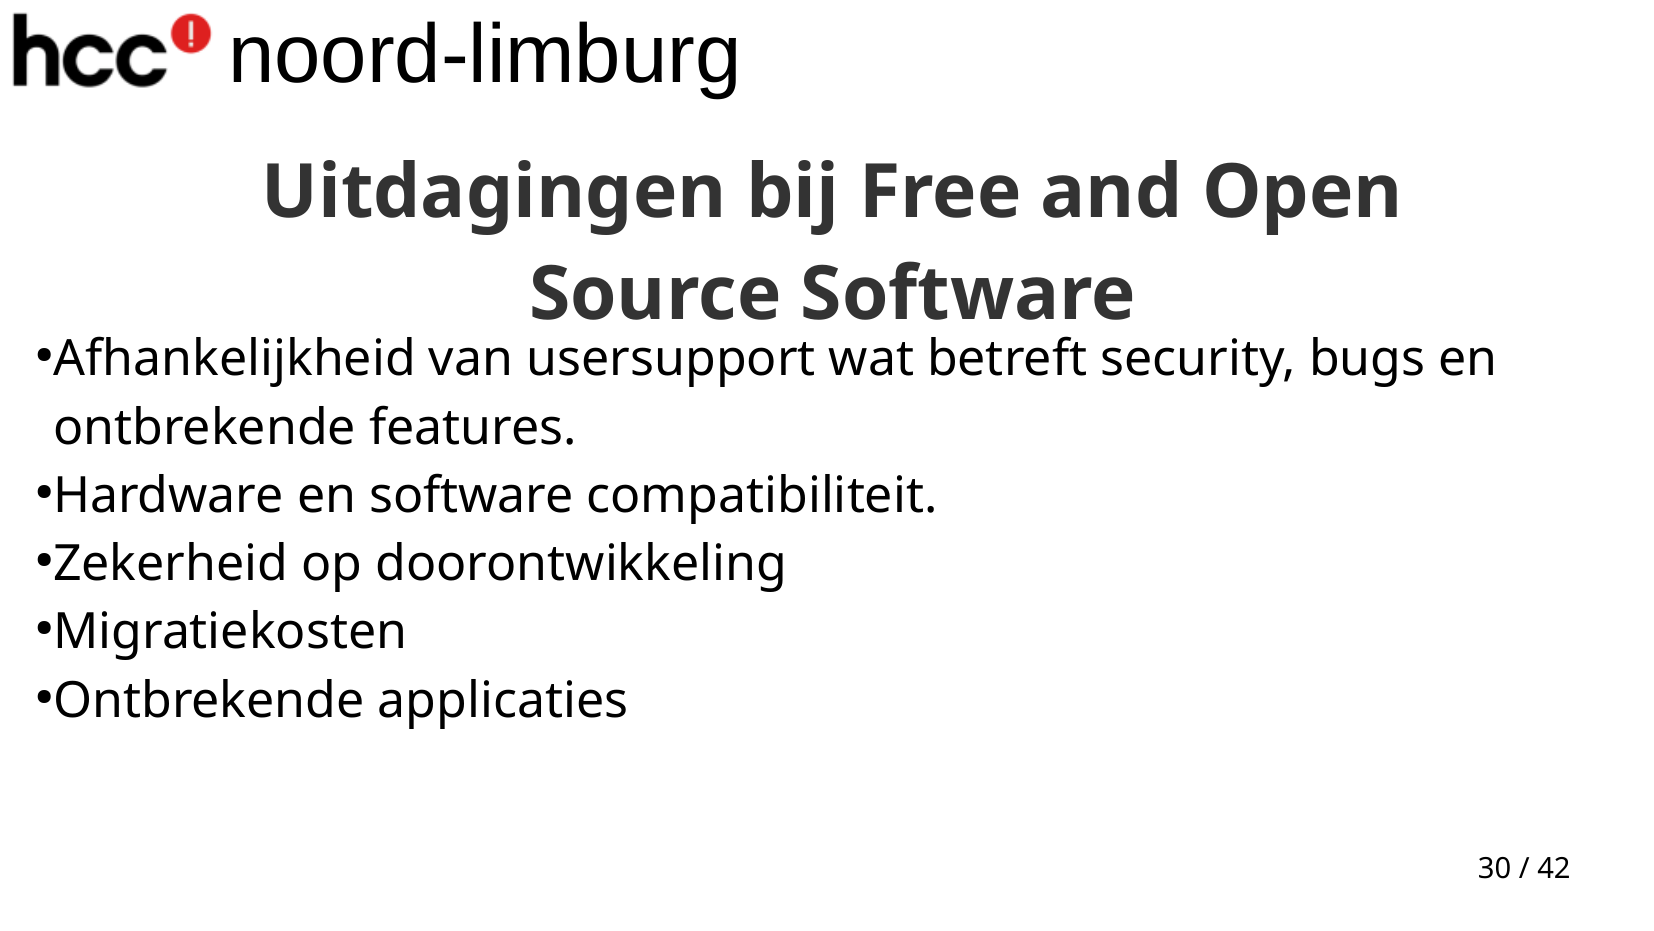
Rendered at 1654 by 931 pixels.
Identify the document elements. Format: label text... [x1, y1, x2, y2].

picture [11, 11, 214, 91]
subtitle Afhankelijkheid van usersupport wat betreft security, bugs en ontbrekende features. Hardware en software compatibiliteit. Zekerheid op doorontwikkeling Migratiekosten Ontbrekende applicaties [35, 352, 1607, 702]
title Uitdagingen bij Free and Open Source Software [129, 150, 1536, 328]
